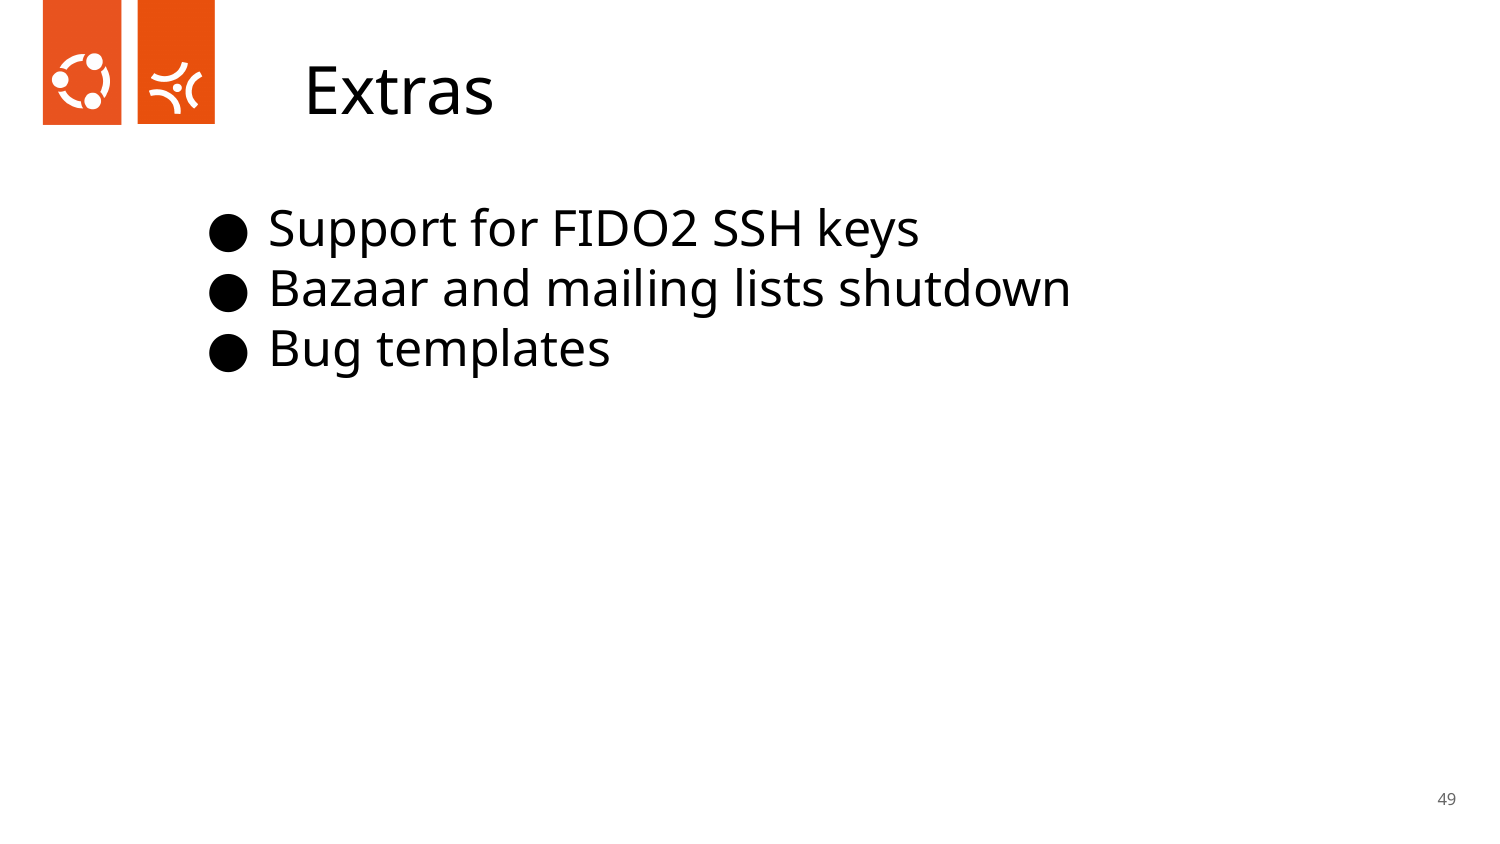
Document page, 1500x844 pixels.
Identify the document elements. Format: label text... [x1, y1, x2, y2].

text_box Extras [288, 33, 1110, 141]
text_box Support for FIDO2 SSH keys Bazaar and mailing lists shutdown Bug templates [178, 181, 1282, 712]
picture [137, 0, 216, 124]
slide_number <number> [1381, 773, 1472, 839]
